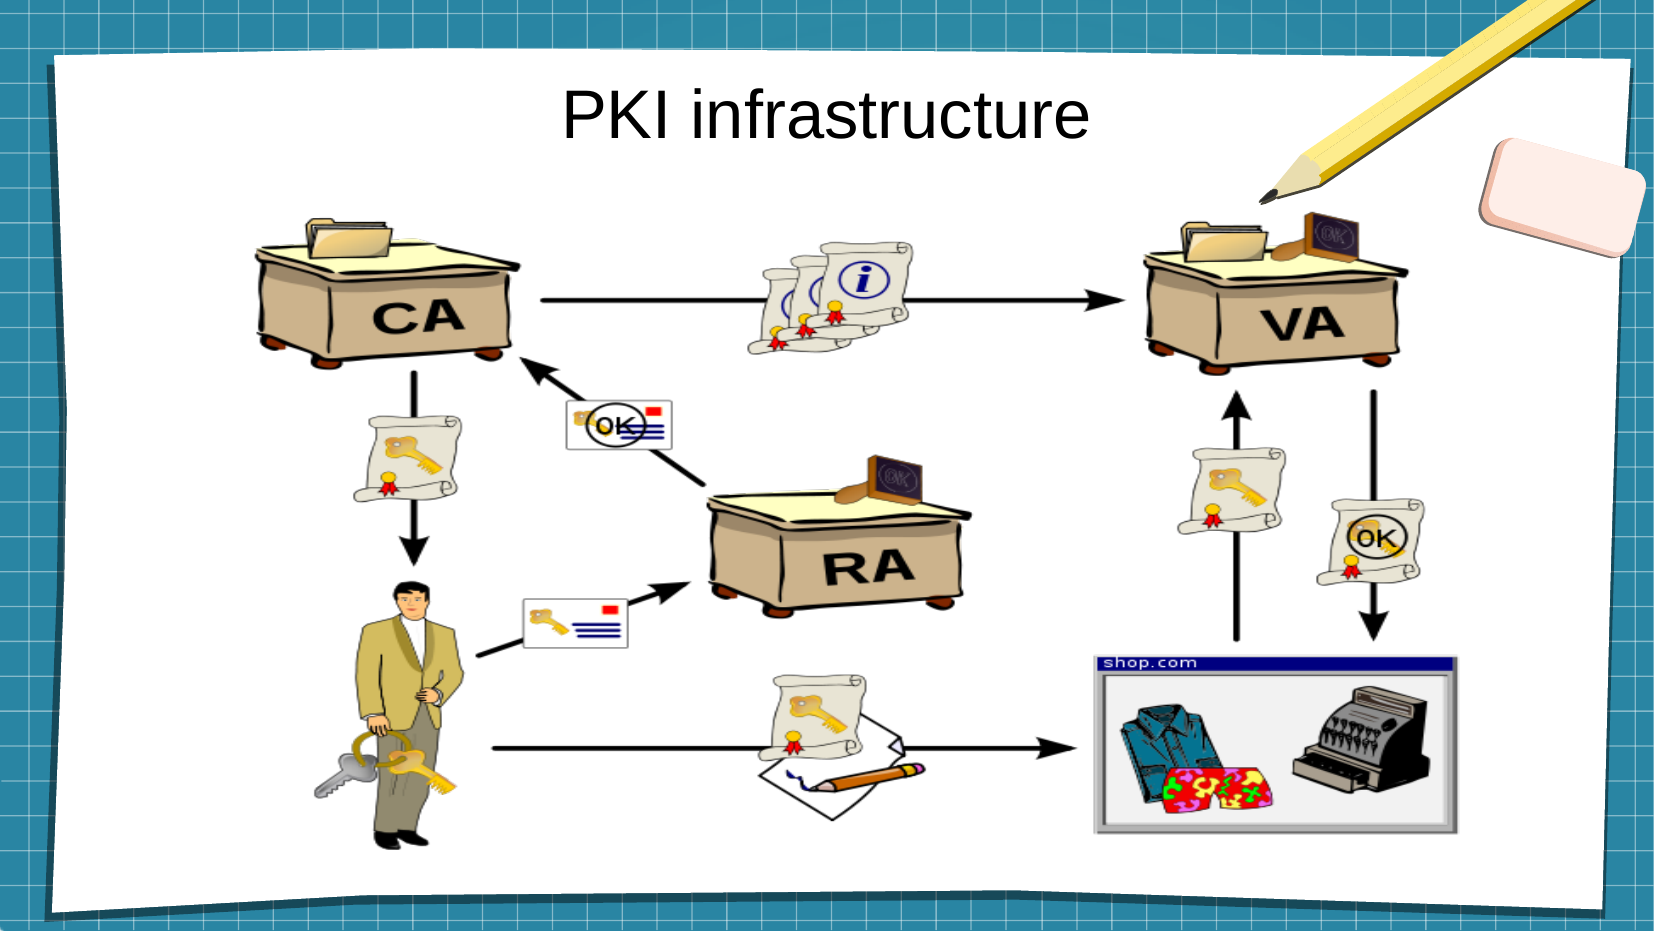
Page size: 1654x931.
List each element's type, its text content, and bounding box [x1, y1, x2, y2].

title PKI infrastructure [82, 37, 1571, 193]
picture [177, 177, 1536, 885]
